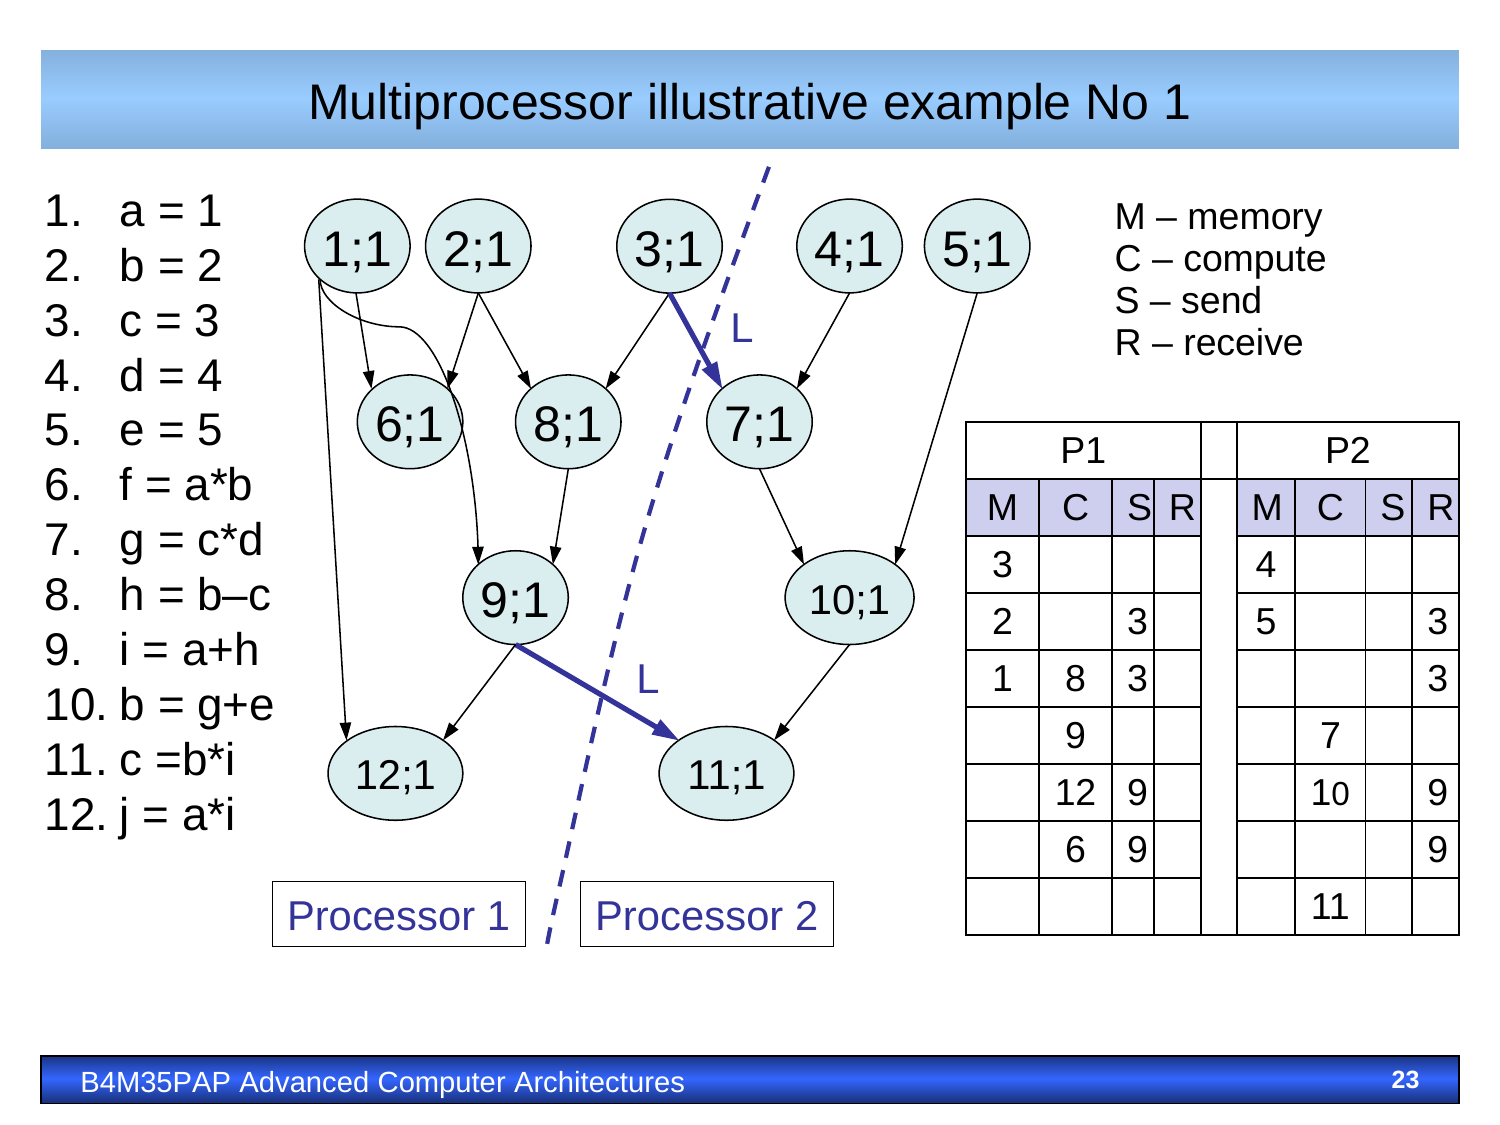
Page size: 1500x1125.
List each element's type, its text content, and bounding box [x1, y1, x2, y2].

table_cell 9 [1113, 822, 1153, 877]
table_cell 3 [967, 537, 1038, 592]
table_cell [1238, 822, 1294, 877]
text_box 2;1 [425, 199, 532, 293]
text_box 10;1 [785, 550, 915, 645]
table_cell 3 [1113, 651, 1153, 706]
table_cell 6 [1040, 822, 1111, 877]
table_cell [1113, 879, 1153, 934]
text_box [552, 468, 569, 565]
table_cell [1202, 480, 1236, 934]
table_cell C [1040, 480, 1111, 535]
table_cell [1296, 651, 1365, 706]
table_cell 7 [1296, 708, 1365, 763]
text_box 8;1 [515, 374, 622, 469]
table_cell [1113, 708, 1153, 763]
table_cell [1155, 765, 1200, 820]
table_cell 3 [1413, 651, 1458, 706]
text_box [447, 292, 532, 389]
table_cell 11 [1296, 879, 1365, 934]
table_cell [1366, 822, 1411, 877]
table_cell [1155, 708, 1200, 763]
table_cell [967, 708, 1038, 763]
text_box 6;1 [357, 374, 463, 469]
table_cell [1113, 537, 1153, 592]
table_cell [1366, 708, 1411, 763]
title Multiprocessor illustrative example No 1 [41, 50, 1459, 149]
table_cell 4 [1238, 537, 1294, 592]
table_header P2 [1238, 423, 1458, 478]
table_cell [1366, 765, 1411, 820]
table_cell 5 [1238, 594, 1294, 649]
table_cell [1155, 822, 1200, 877]
table_cell [1366, 594, 1411, 649]
table_cell 10 [1296, 765, 1365, 820]
table_cell R [1155, 480, 1200, 535]
table_cell 1 [967, 651, 1038, 706]
text_box Processor 1 [272, 881, 526, 947]
text_box [627, 710, 679, 741]
table_cell [1155, 651, 1200, 706]
table_cell M [967, 480, 1038, 535]
table_cell [1296, 594, 1365, 649]
table_cell 9 [1413, 822, 1458, 877]
table_cell [1155, 537, 1200, 592]
table_cell [967, 879, 1038, 934]
table_cell [1238, 765, 1294, 820]
text_box 9;1 [462, 550, 569, 645]
table_cell 12 [1040, 765, 1111, 820]
table_header P1 [967, 423, 1200, 478]
table_cell [1040, 594, 1111, 649]
text_box 12;1 [328, 726, 463, 821]
table_cell 2 [967, 594, 1038, 649]
table_cell [1040, 879, 1111, 934]
table_cell [967, 765, 1038, 820]
text_box [443, 644, 621, 741]
table_cell [1366, 879, 1411, 934]
text_box [759, 468, 804, 565]
table_cell S [1113, 480, 1153, 535]
table_cell R [1413, 480, 1458, 535]
table_cell [1413, 879, 1458, 934]
text_box 5;1 [924, 199, 1030, 293]
table_cell M [1238, 480, 1294, 535]
table_cell [1040, 537, 1111, 592]
text_box L [715, 293, 769, 358]
table_cell [1413, 537, 1458, 592]
text_box 4;1 [796, 199, 903, 293]
table_cell 8 [1040, 651, 1111, 706]
table_cell [1238, 708, 1294, 763]
text_box 1;1 [304, 199, 411, 293]
table_header [1202, 423, 1236, 478]
table_cell [1238, 651, 1294, 706]
table_cell 9 [1040, 708, 1111, 763]
table_cell S [1366, 480, 1411, 535]
table_cell [967, 822, 1038, 877]
table_cell [1366, 537, 1411, 592]
text_box [605, 293, 723, 389]
text_box [318, 279, 347, 741]
table_cell 9 [1113, 765, 1153, 820]
table_cell [1296, 822, 1365, 877]
text_box [796, 292, 850, 389]
text_box M – memory C – compute S – send R – receive [1099, 188, 1399, 371]
text_box 11;1 [659, 726, 794, 821]
table_cell [1366, 651, 1411, 706]
table_cell [1155, 879, 1200, 934]
text_box L [621, 644, 675, 710]
text_box [895, 292, 978, 565]
text_box [774, 644, 850, 741]
text_box [355, 292, 372, 389]
table_cell C [1296, 480, 1365, 535]
text_box Processor 2 [580, 881, 834, 947]
text_box 7;1 [706, 374, 813, 469]
table_cell 3 [1413, 594, 1458, 649]
table_cell [1238, 879, 1294, 934]
table_cell [1155, 594, 1200, 649]
table_cell 3 [1113, 594, 1153, 649]
text_box 3;1 [616, 199, 723, 294]
list a = 1 b = 2 c = 3 d = 4 e = 5 f = a*b g = c*d h = b–c i = a+h b = g+e c =b*i j = a*i [29, 172, 1465, 1000]
table_cell [1413, 708, 1458, 763]
table_cell [1296, 537, 1365, 592]
table_cell 9 [1413, 765, 1458, 820]
